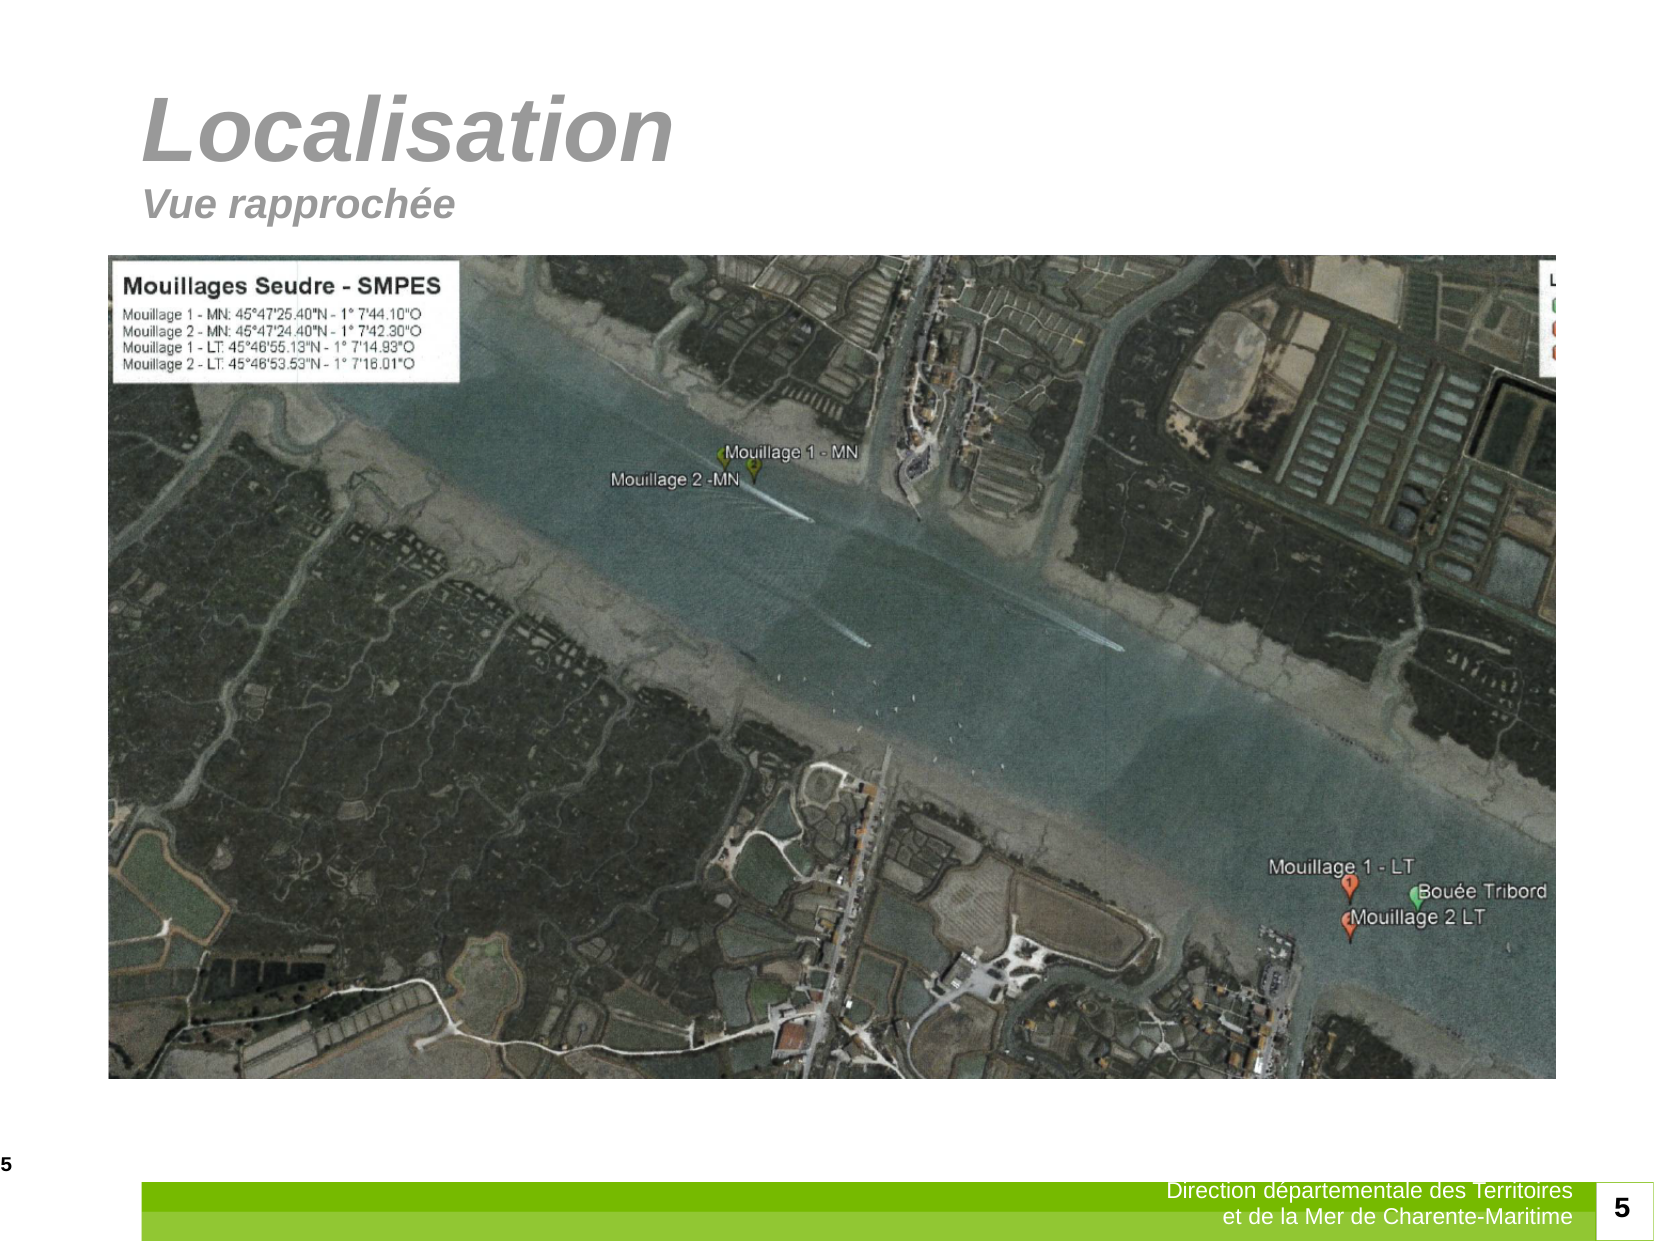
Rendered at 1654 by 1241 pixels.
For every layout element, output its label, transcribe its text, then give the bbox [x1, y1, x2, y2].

title Localisation Vue rapprochée [141, 78, 1352, 228]
picture [0, 0, 1654, 1241]
